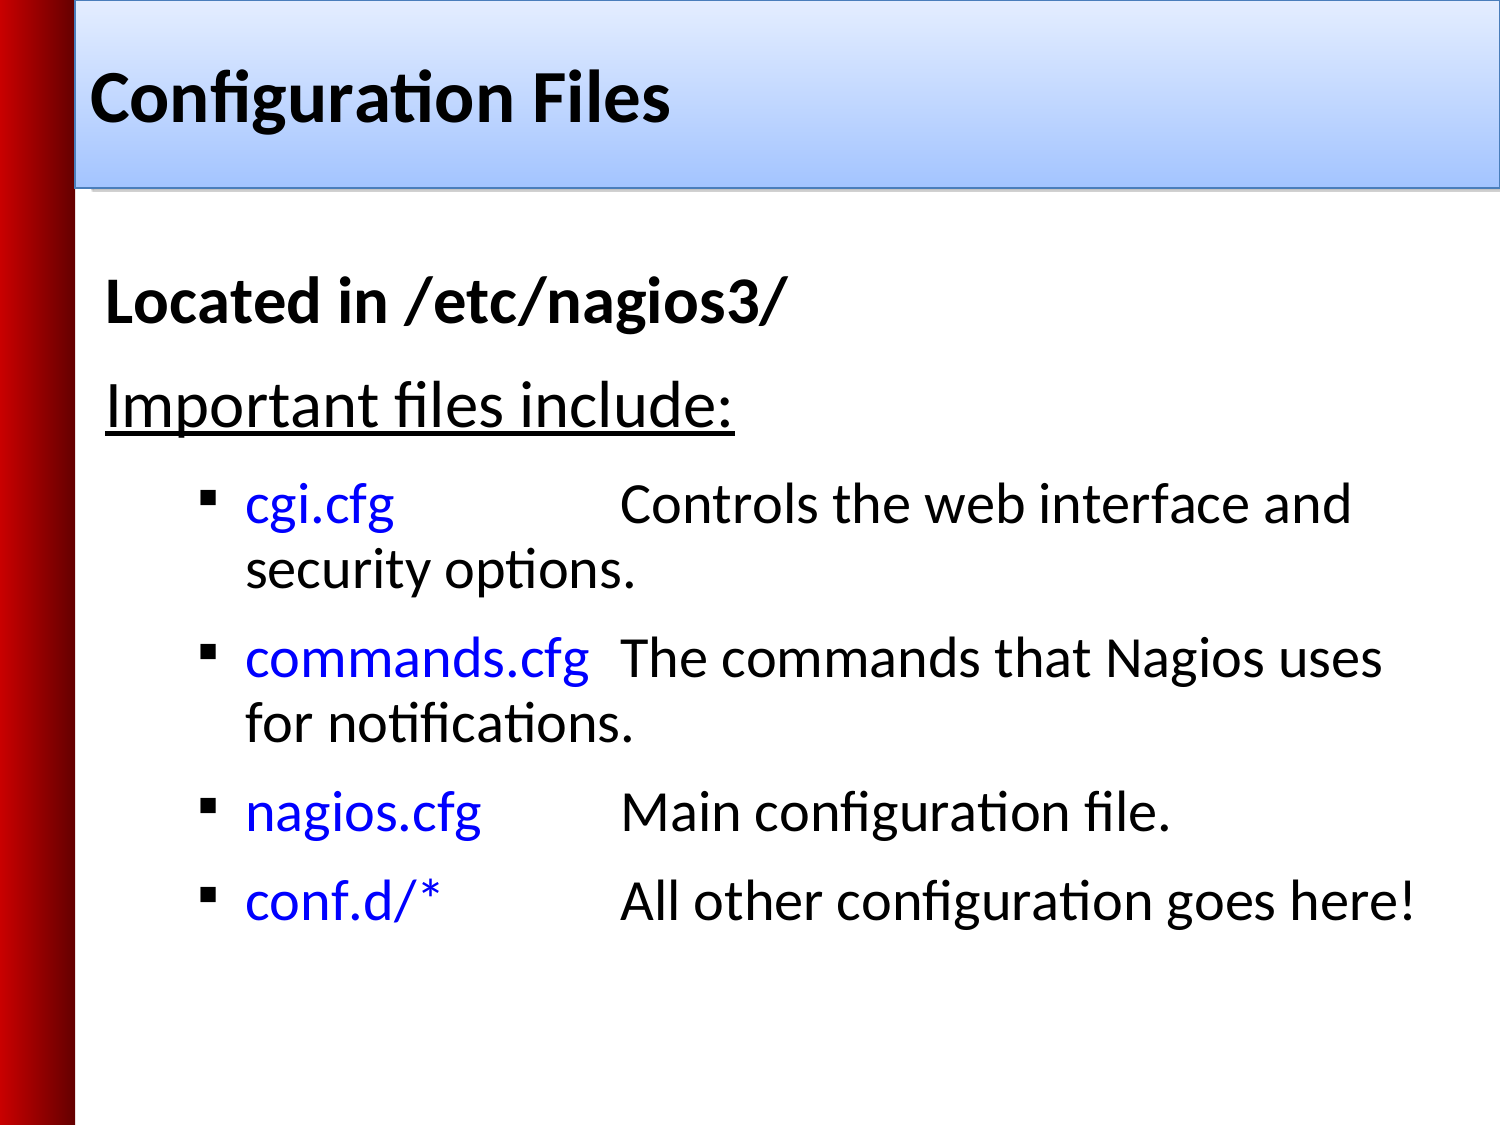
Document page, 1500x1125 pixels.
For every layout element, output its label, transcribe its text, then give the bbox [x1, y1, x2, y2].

text_box Configuration Files [75, 0, 1500, 188]
text_box Located in /etc/nagios3/ Important files include: cgi.cfg Controls the web interface and security options. commands.cfg The commands that Nagios uses for notifications. nagios.cfg Main configuration file. conf.d/* All other configuration goes here! [104, 259, 1463, 1075]
